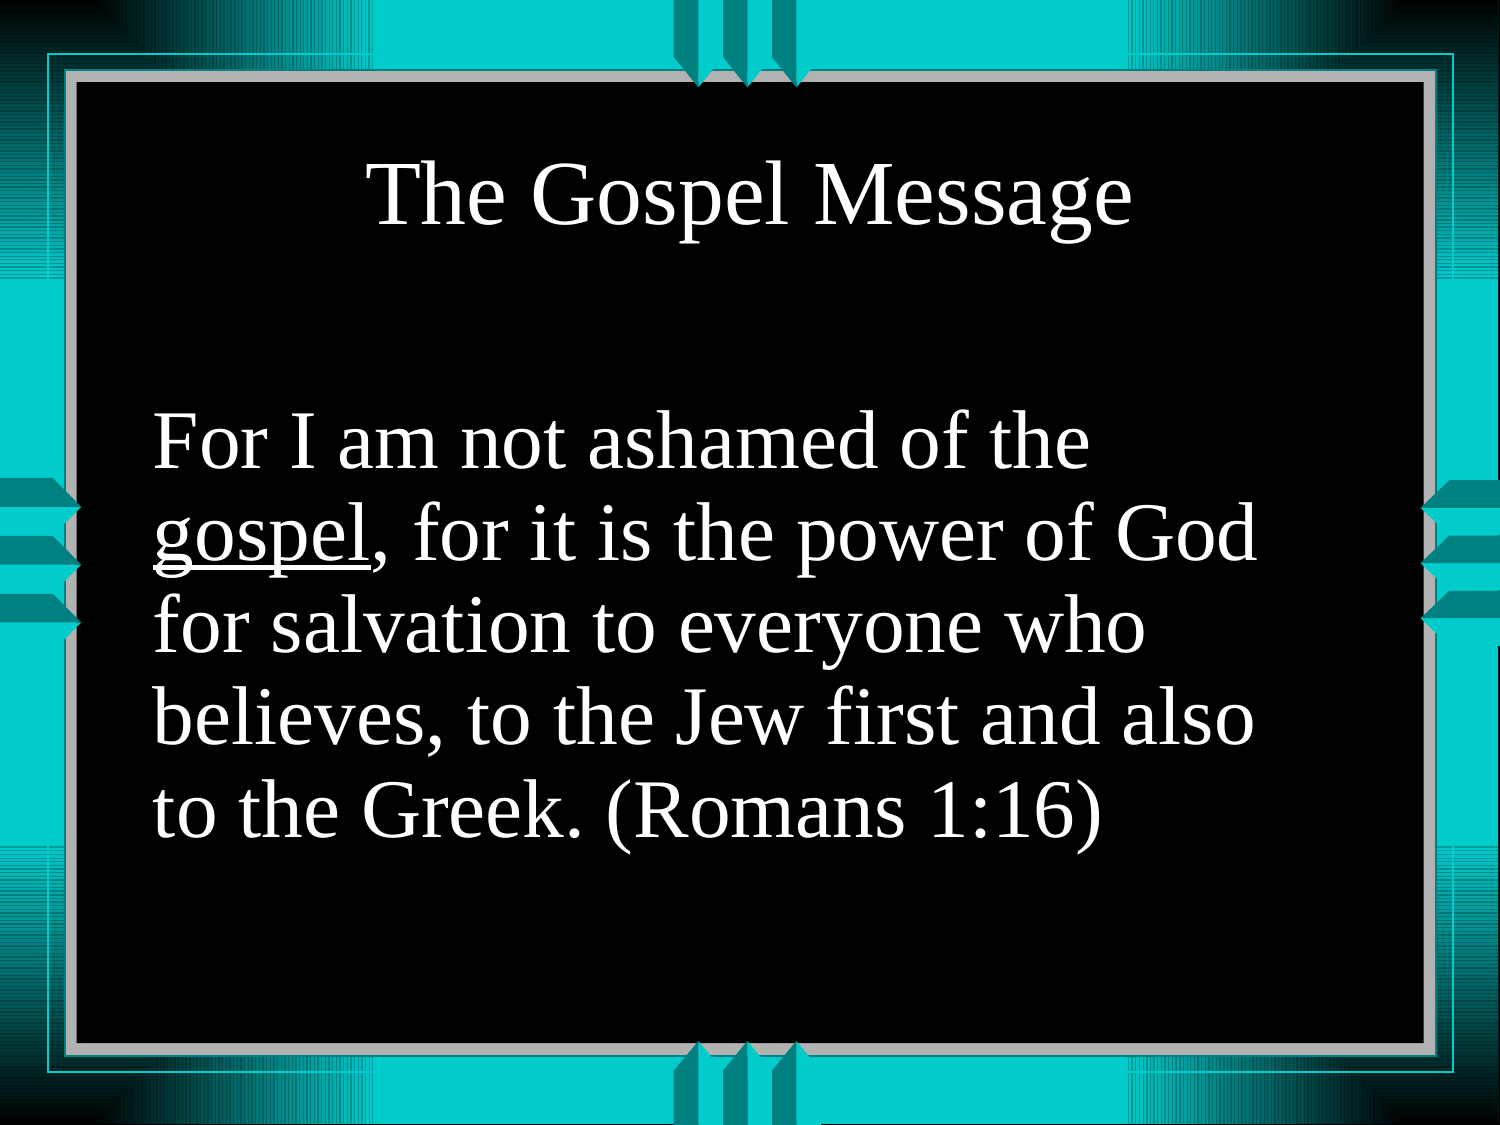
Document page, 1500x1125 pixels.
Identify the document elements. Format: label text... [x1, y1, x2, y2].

title The Gospel Message [112, 99, 1388, 288]
text_box For I am not ashamed of the gospel, for it is the power of God for salvation to everyone who believes, to the Jew first and also to the Greek. (Romans 1:16) [138, 386, 1339, 863]
